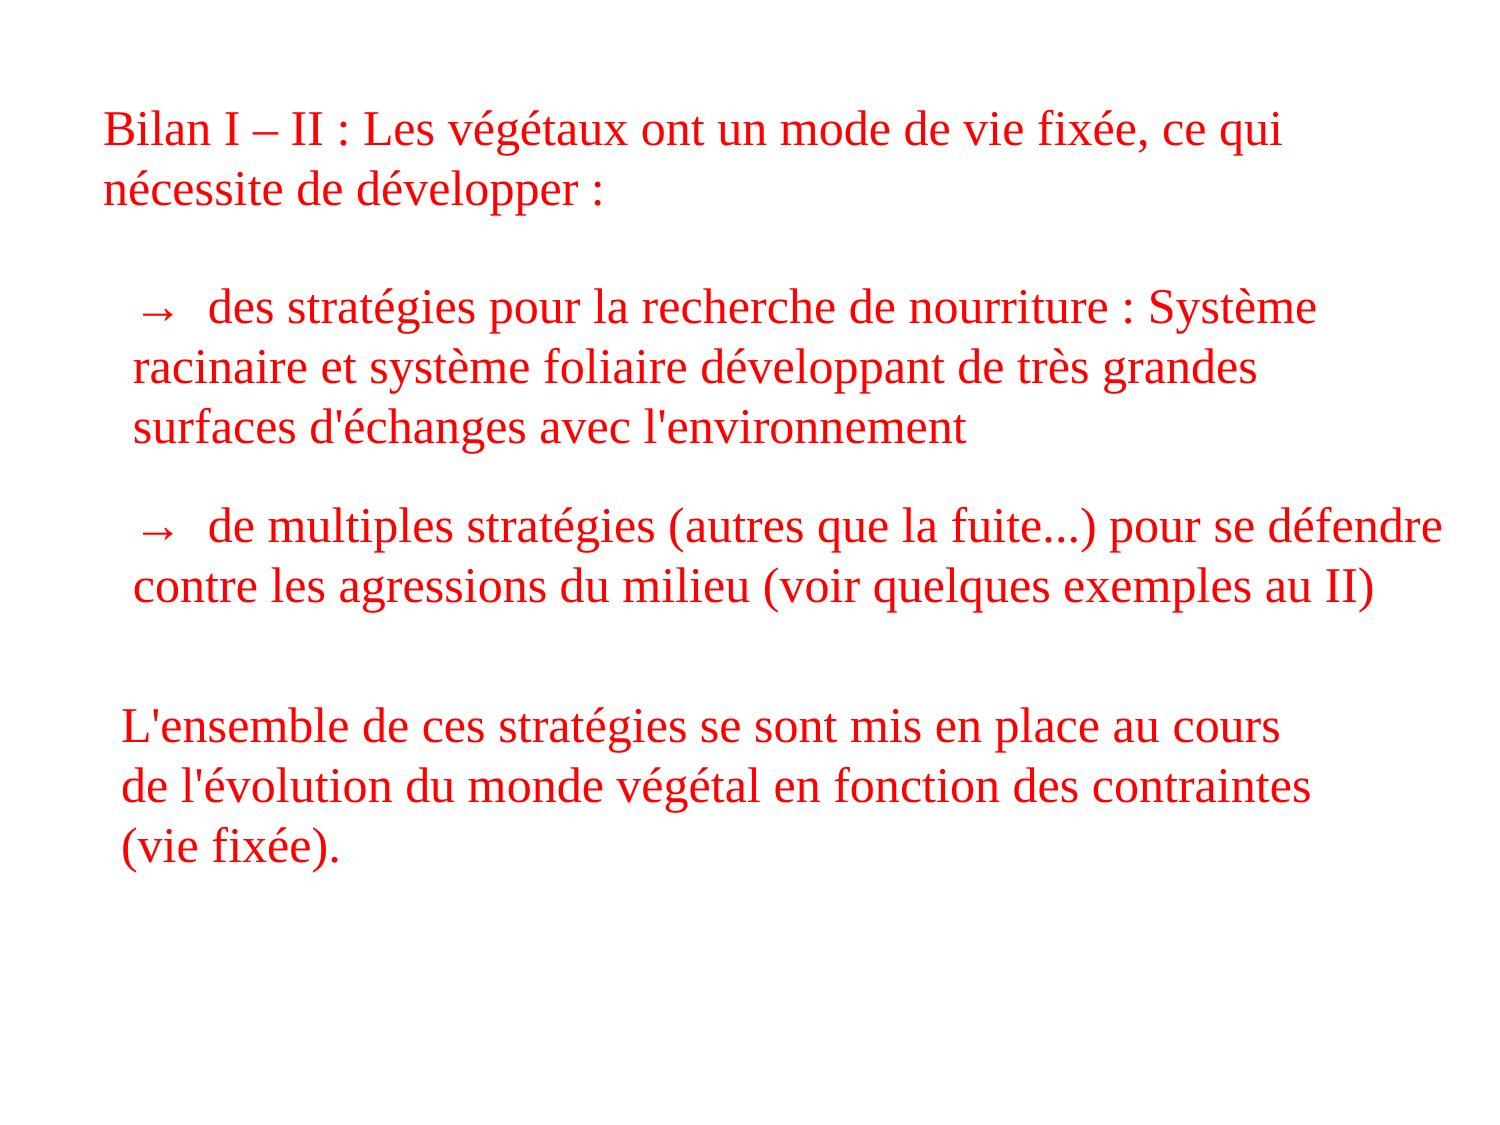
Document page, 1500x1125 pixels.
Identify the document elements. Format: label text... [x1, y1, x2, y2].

text_box → de multiples stratégies (autres que la fuite...) pour se défendre contre les agressions du milieu (voir quelques exemples au II) [118, 485, 1500, 621]
text_box L'ensemble de ces stratégies se sont mis en place au cours de l'évolution du monde végétal en fonction des contraintes (vie fixée). [106, 685, 1347, 821]
text_box → des stratégies pour la recherche de nourriture : Système racinaire et système foliaire développant de très grandes surfaces d'échanges avec l'environnement [118, 265, 1447, 461]
text_box Bilan I – II : Les végétaux ont un mode de vie fixée, ce qui nécessite de développer : [88, 88, 1300, 224]
